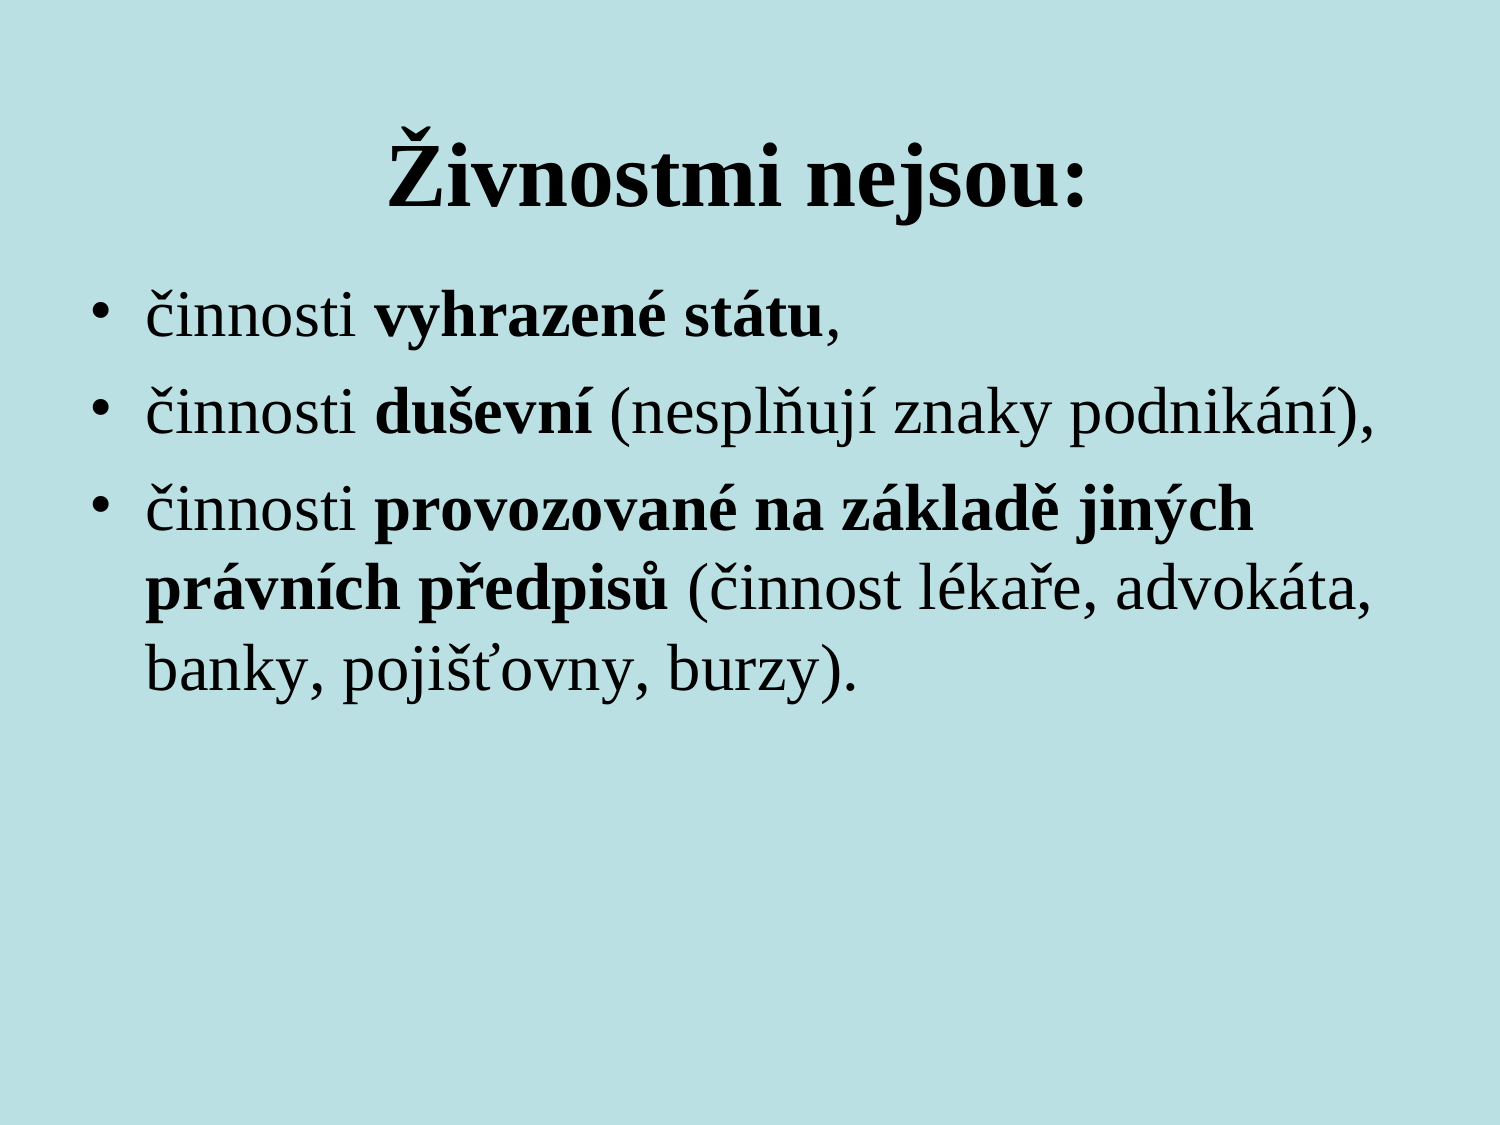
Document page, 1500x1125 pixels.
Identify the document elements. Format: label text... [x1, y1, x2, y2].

title Živnostmi nejsou: [75, 44, 1426, 233]
list činnosti vyhrazené státu, činnosti duševní (nesplňují znaky podnikání), činnosti provozované na základě jiných právních předpisů (činnost lékaře, advokáta, banky, pojišťovny, burzy). [75, 262, 1426, 1006]
